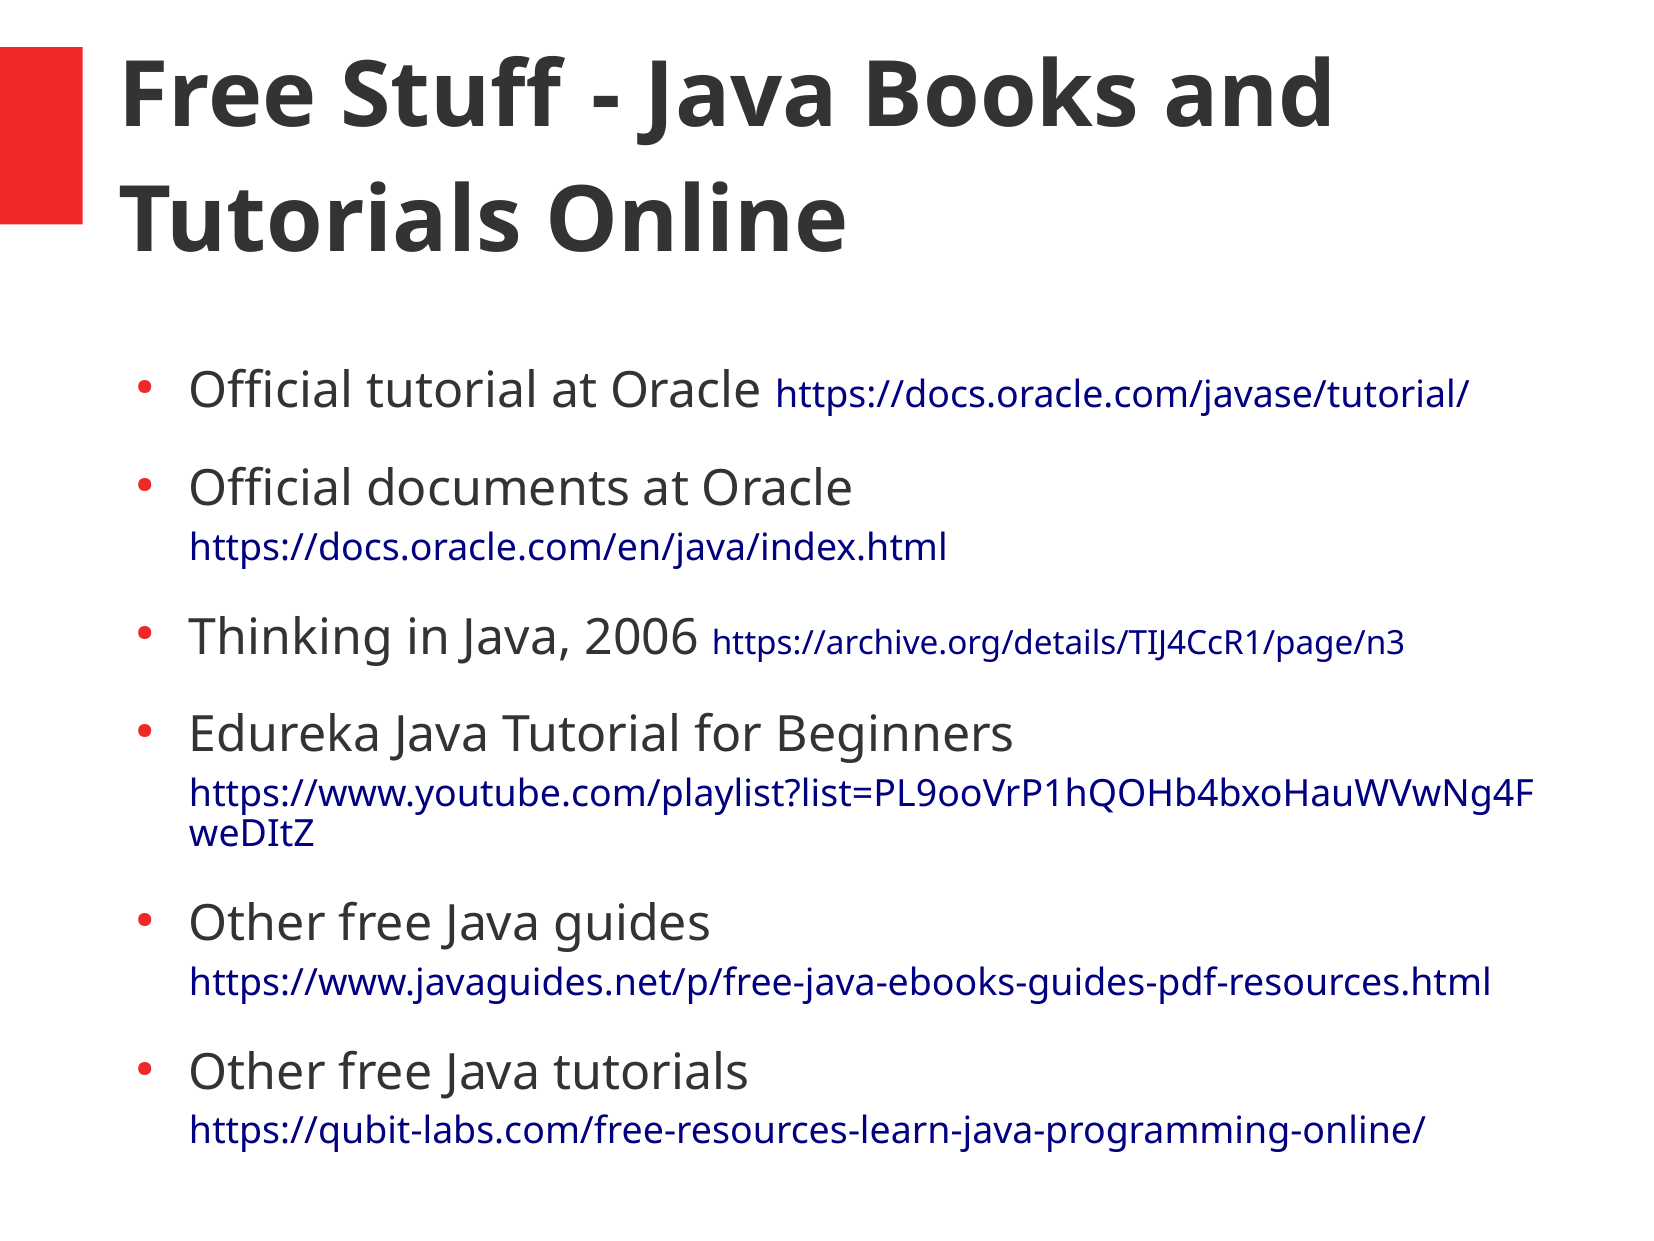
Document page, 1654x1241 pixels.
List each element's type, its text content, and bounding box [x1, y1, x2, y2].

list Official tutorial at Oracle https://docs.oracle.com/javase/tutorial/ Official documents at Oracle https://docs.oracle.com/en/java/index.html Thinking in Java, 2006 https://archive.org/details/TIJ4CcR1/page/n3 Edureka Java Tutorial for Beginners https://www.youtube.com/playlist?list=PL9ooVrP1hQOHb4bxoHauWVwNg4FweDItZ Other free Java guides https://www.javaguides.net/p/free-java-ebooks-guides-pdf-resources.html Other free Java tutorials https://qubit-labs.com/free-resources-learn-java-programming-online/ [118, 354, 1536, 1074]
title Free Stuff - Java Books and Tutorials Online [118, 0, 1571, 320]
